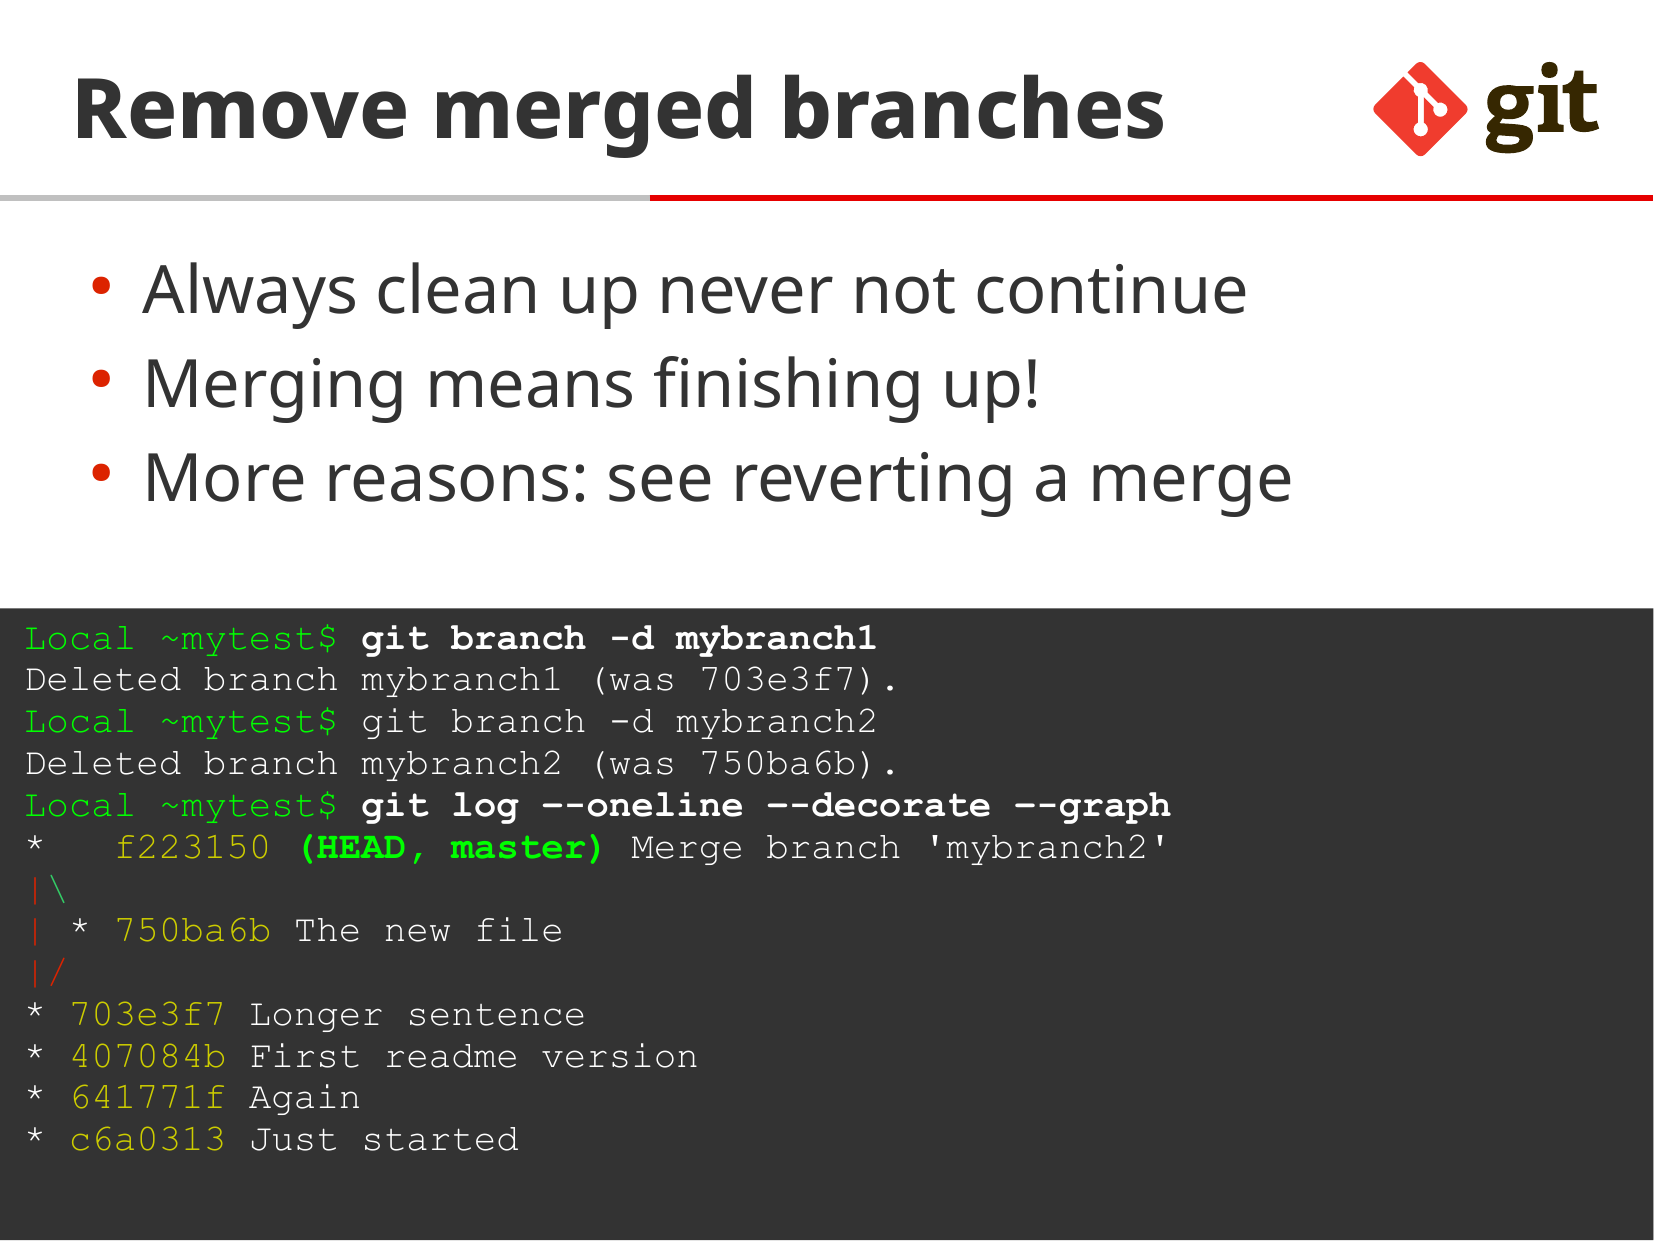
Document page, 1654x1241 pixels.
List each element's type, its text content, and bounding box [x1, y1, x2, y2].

text_box Local ~mytest$ git branch -d mybranch1 Deleted branch mybranch1 (was 703e3f7). Local ~mytest$ git branch -d mybranch2 Deleted branch mybranch2 (was 750ba6b). Local ~mytest$ git log –-oneline –-decorate –-graph * f223150 (HEAD, master) Merge branch 'mybranch2' |\ | * 750ba6b The new file |/ * 703e3f7 Longer sentence * 407084b First readme version * 641771f Again * c6a0313 Just started [0, 608, 1654, 1241]
title Remove merged branches [56, 36, 1546, 175]
list Always clean up never not continue Merging means finishing up! More reasons: see reverting a merge [56, 239, 1595, 526]
